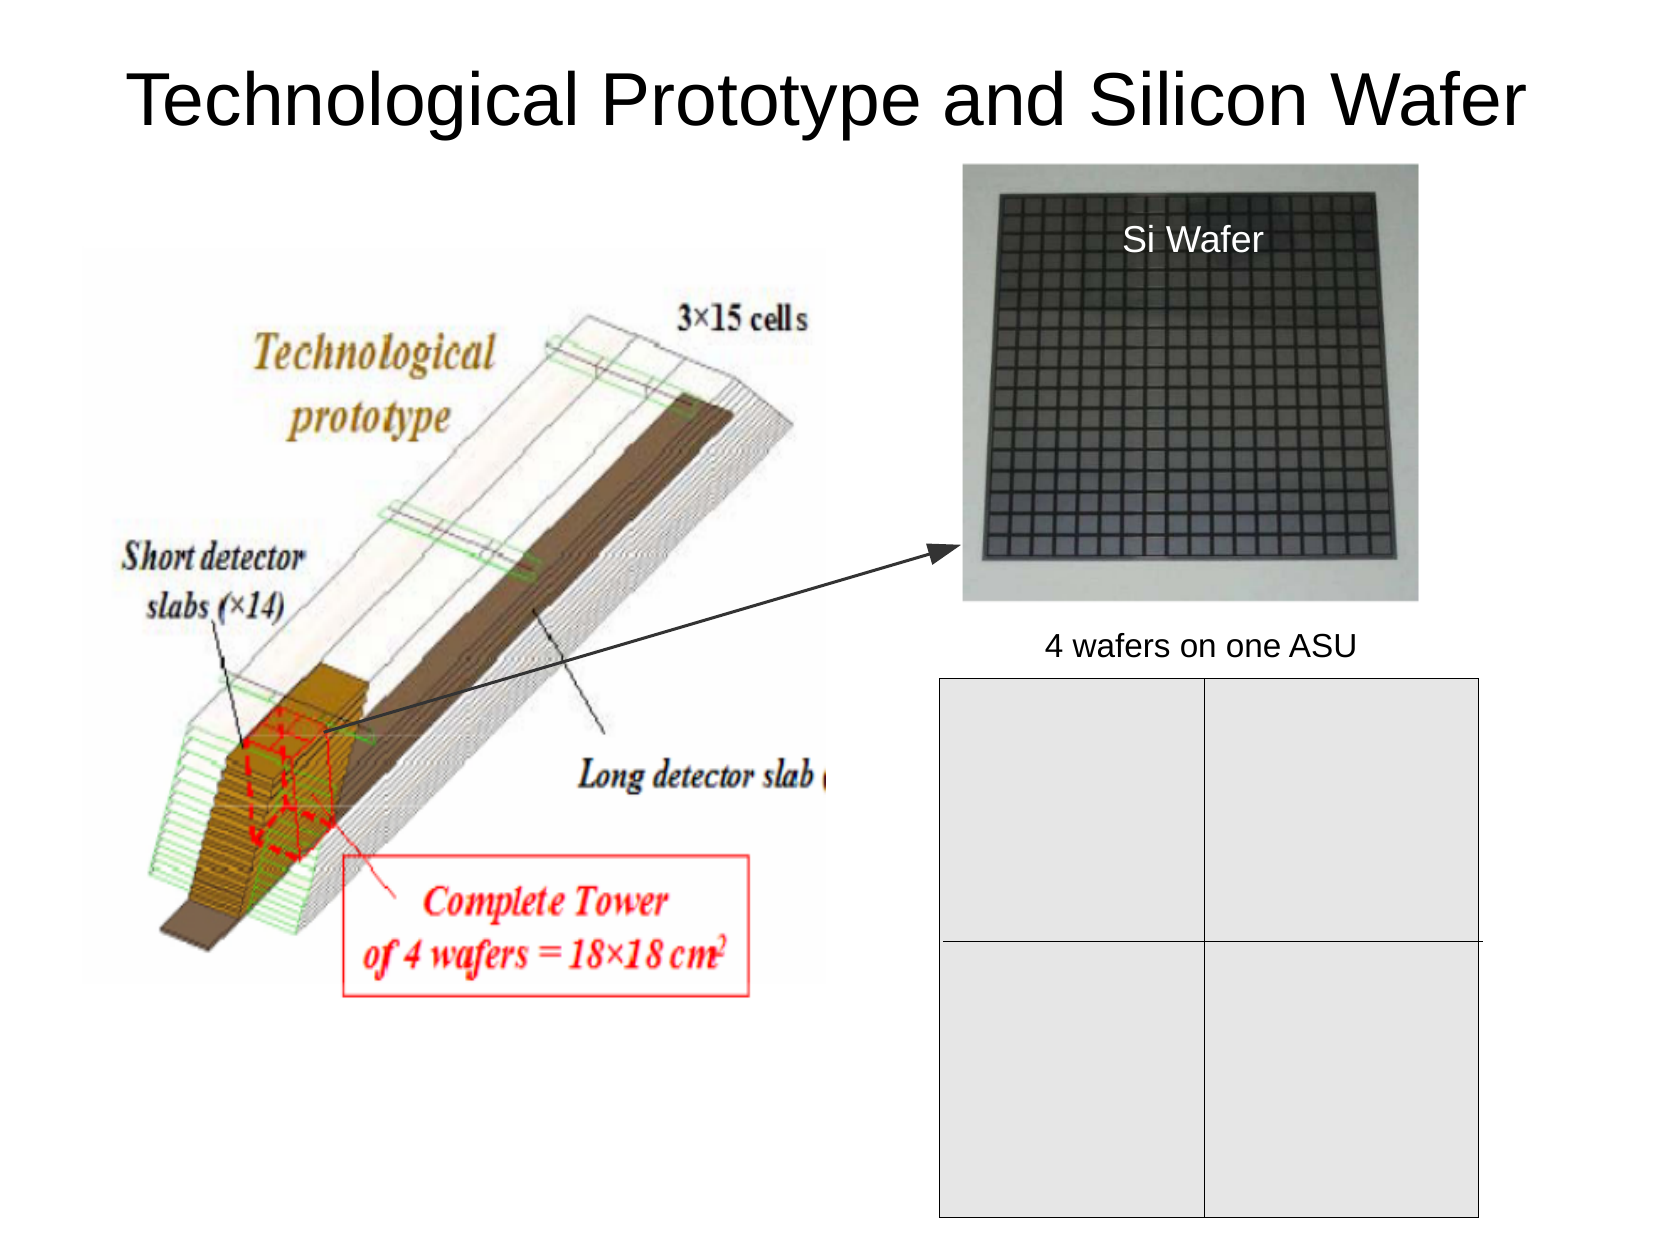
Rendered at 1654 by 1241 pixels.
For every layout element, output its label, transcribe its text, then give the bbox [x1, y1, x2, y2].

text_box [939, 678, 1204, 1218]
picture [909, 134, 1443, 610]
picture [82, 224, 826, 1013]
title Technological Prototype and Silicon Wafer [82, 49, 1571, 151]
text_box [1205, 678, 1479, 941]
text_box 4 wafers on one ASU [1030, 619, 1373, 672]
text_box Si Wafer [1107, 211, 1280, 269]
text_box [1205, 942, 1479, 1218]
